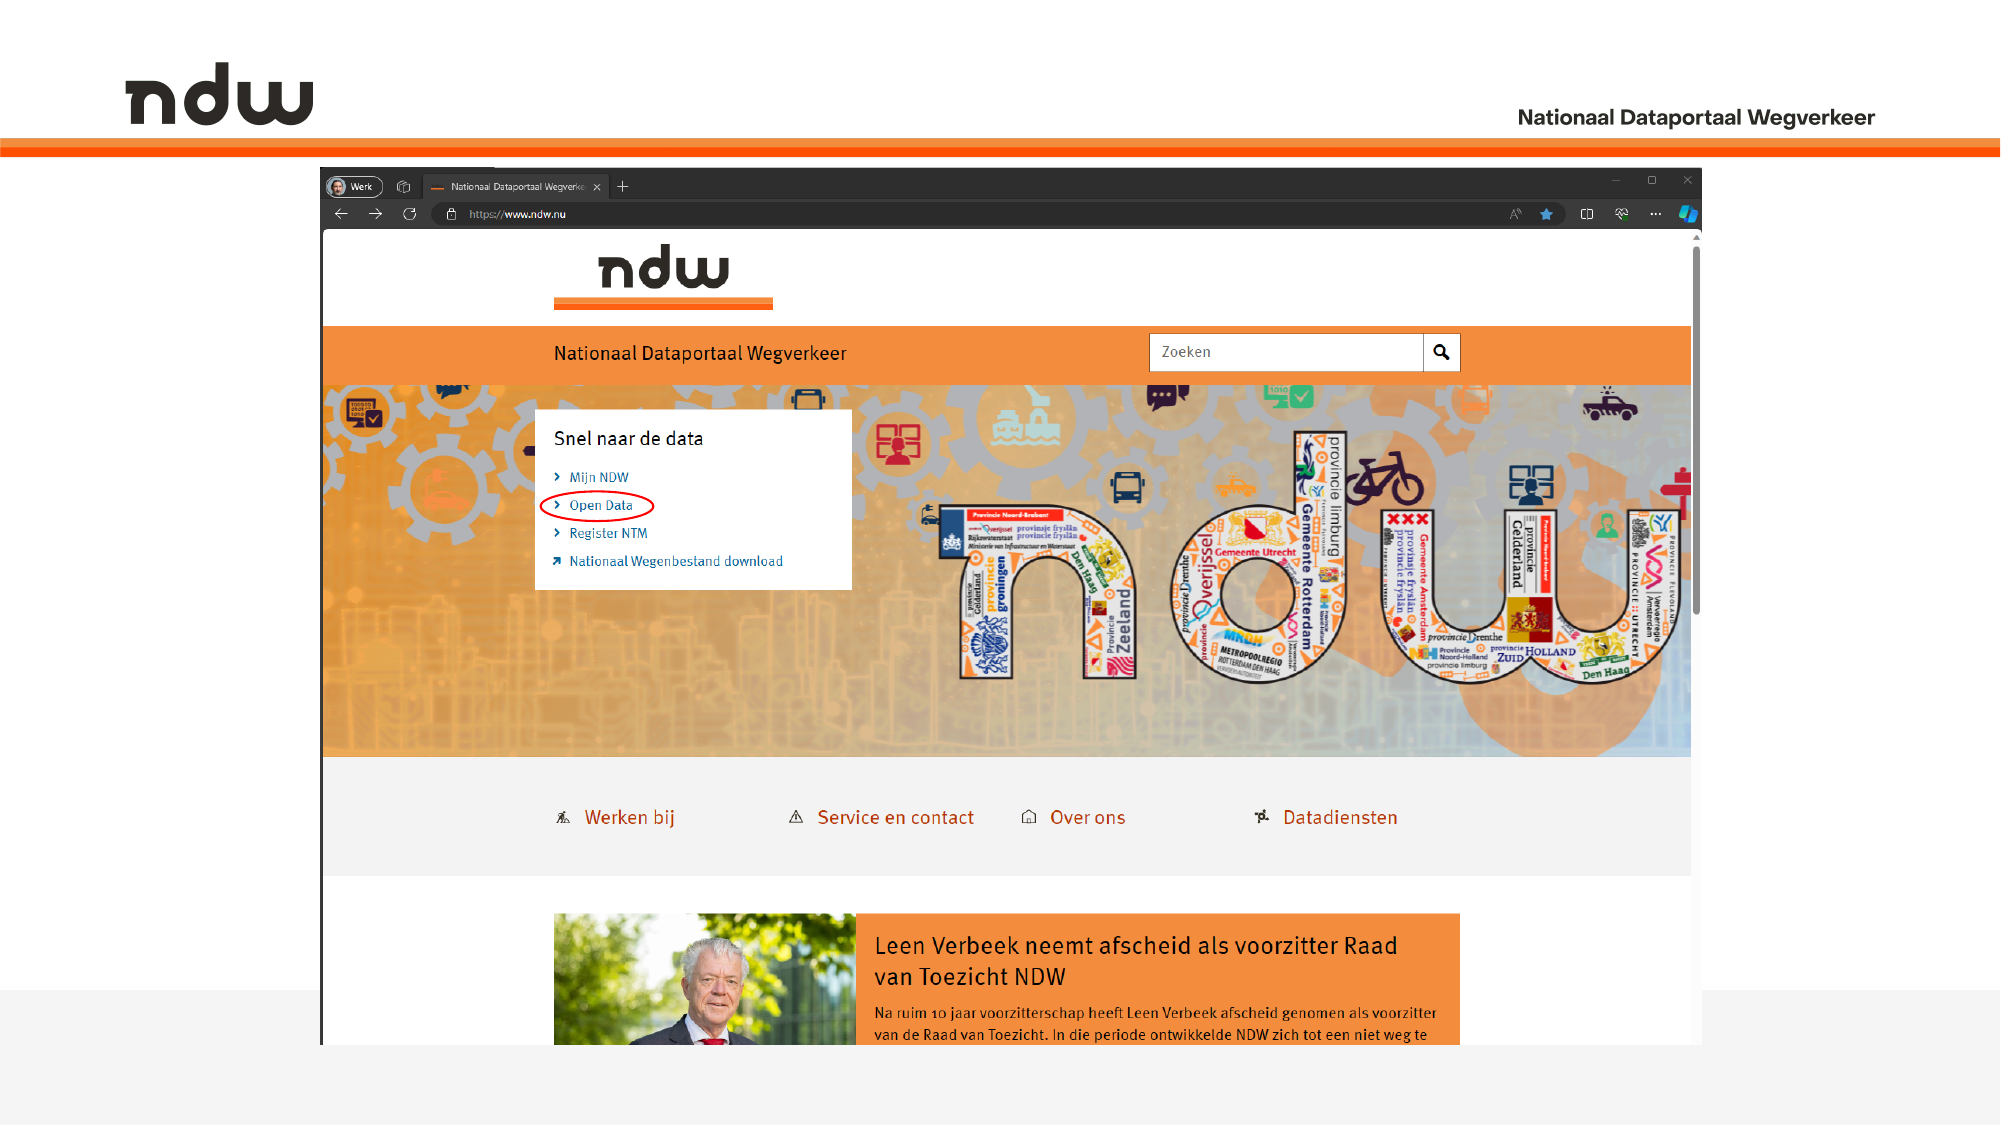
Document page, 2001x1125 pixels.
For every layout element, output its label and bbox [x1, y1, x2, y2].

picture [320, 168, 1702, 1045]
